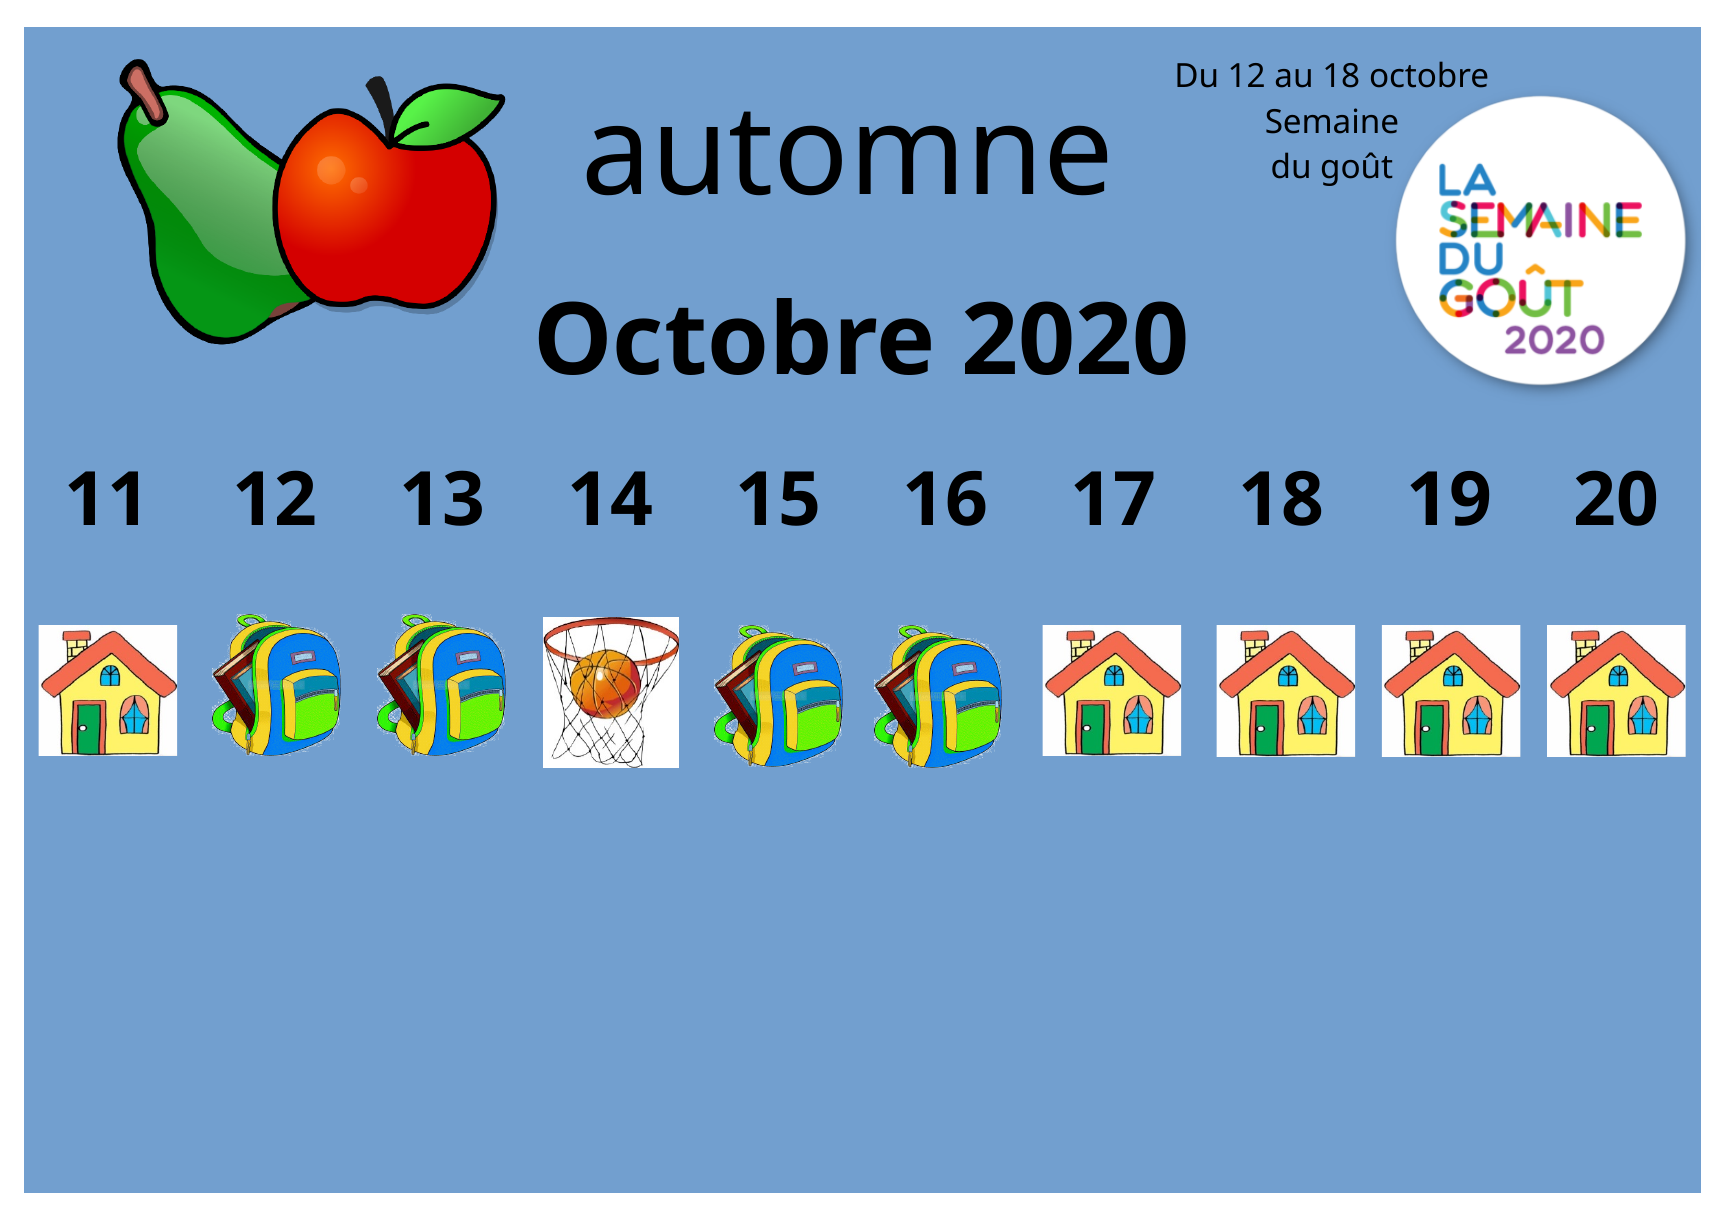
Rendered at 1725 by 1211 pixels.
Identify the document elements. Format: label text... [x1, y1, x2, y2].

table_cell 12 [191, 438, 359, 603]
picture [212, 614, 341, 756]
table_cell [1198, 603, 1365, 780]
table_cell [359, 603, 527, 780]
picture [1042, 625, 1182, 756]
table_cell [359, 780, 527, 1193]
table_cell 11 [24, 438, 191, 603]
table_cell 16 [862, 438, 1030, 603]
table_cell [1030, 603, 1198, 780]
table_cell [191, 603, 359, 780]
table_cell [527, 603, 694, 780]
table_cell [862, 603, 1030, 780]
picture [874, 625, 1002, 768]
table_cell 14 [527, 438, 694, 603]
picture [85, 44, 518, 356]
picture [714, 625, 843, 767]
table_cell [1030, 780, 1198, 1193]
table_cell 18 [1198, 438, 1365, 603]
picture [377, 614, 506, 756]
picture [1381, 625, 1521, 757]
picture [543, 617, 679, 768]
text_box automne [565, 53, 1130, 240]
picture [1547, 625, 1686, 757]
table_cell 13 [359, 438, 527, 603]
table_cell [862, 780, 1030, 1193]
table_cell [24, 603, 191, 780]
table_cell [24, 780, 191, 1193]
table_cell 19 [1365, 438, 1533, 603]
table_cell Octobre 2020 [24, 260, 1701, 438]
table_header [24, 27, 1701, 260]
picture [38, 625, 178, 756]
picture [1381, 82, 1710, 410]
table_cell [1533, 780, 1701, 1193]
table_cell [1365, 603, 1533, 780]
table_cell 17 [1030, 438, 1198, 603]
table_cell 15 [694, 438, 862, 603]
table_cell 20 [1533, 438, 1701, 603]
table_cell [1198, 780, 1365, 1193]
table_cell [1533, 603, 1701, 780]
text_box Du 12 au 18 octobre Semaine du goût [1133, 45, 1531, 201]
table_cell [694, 603, 862, 780]
table_cell [191, 780, 359, 1193]
picture [1216, 625, 1356, 757]
table_cell [694, 780, 862, 1193]
table_cell [527, 780, 694, 1193]
table_cell [1365, 780, 1533, 1193]
